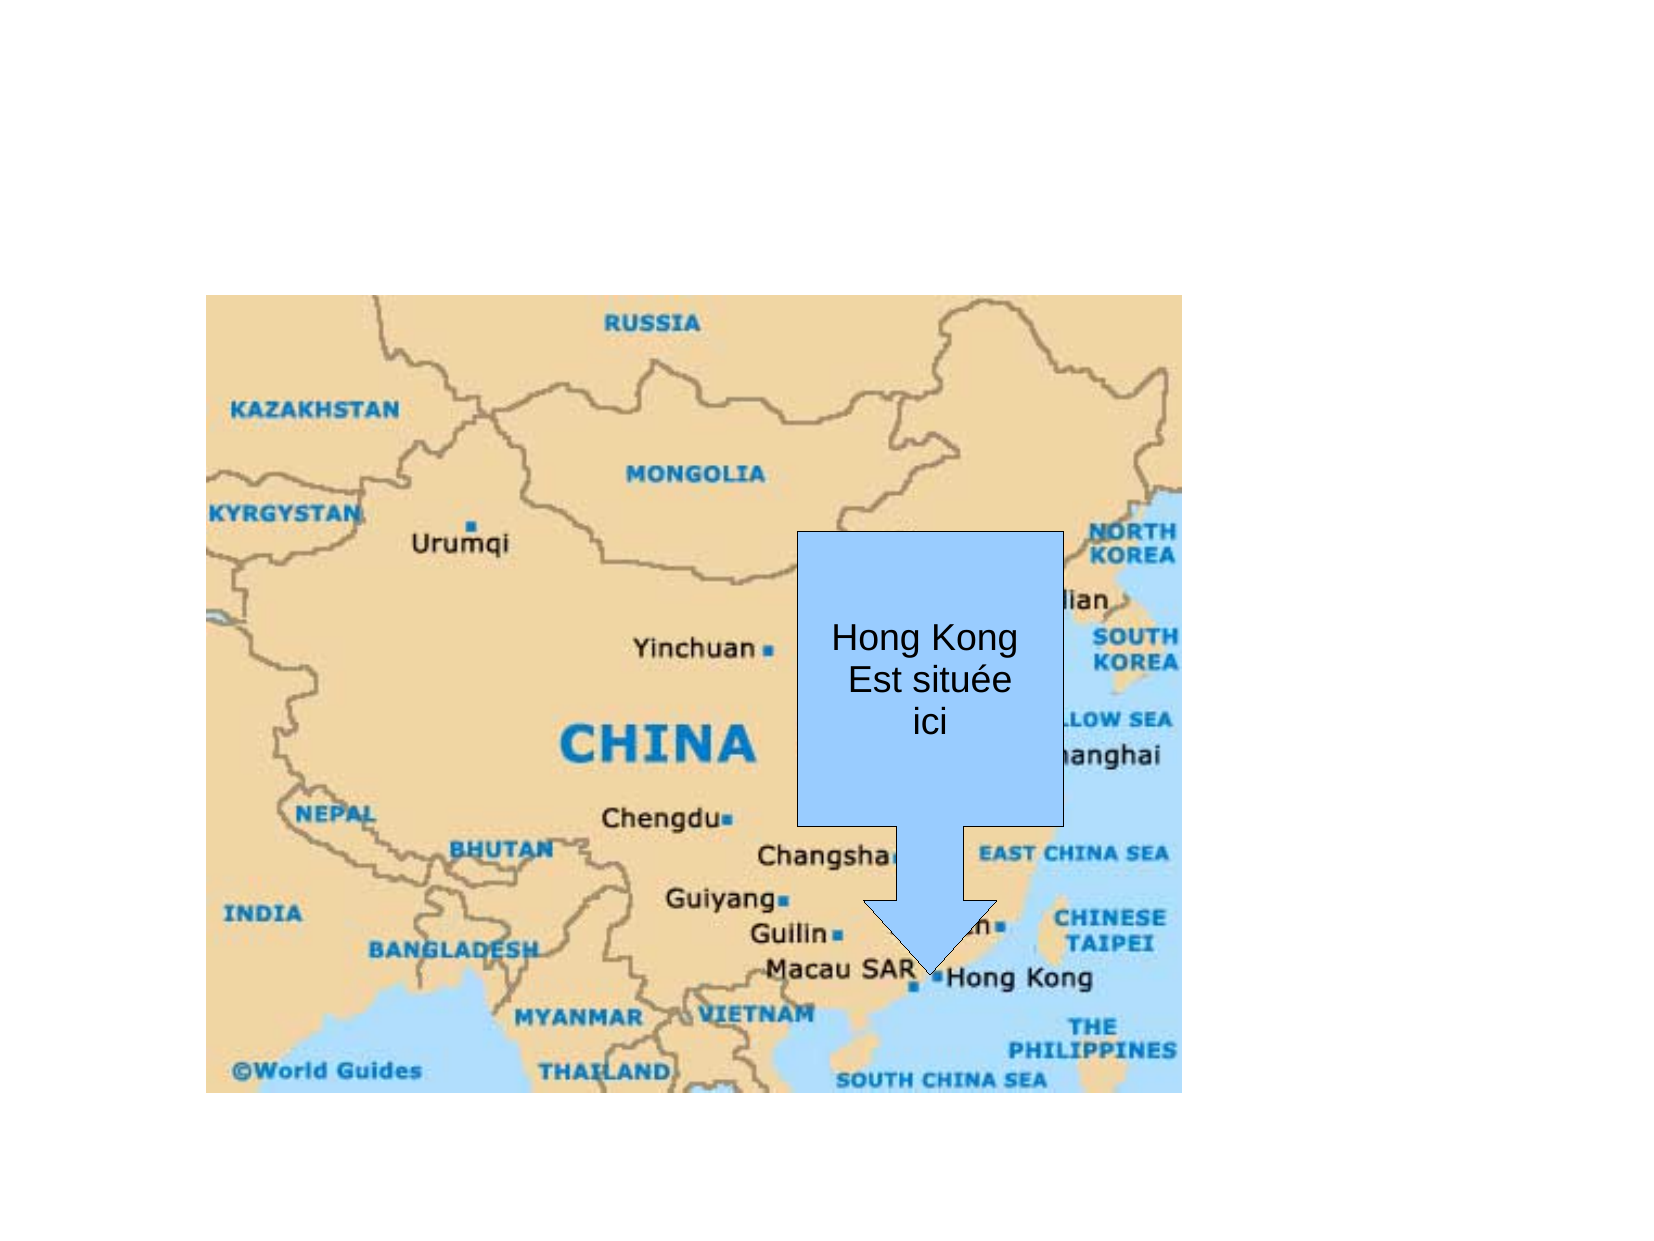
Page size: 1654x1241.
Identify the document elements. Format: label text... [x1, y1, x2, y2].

picture [206, 295, 1182, 1093]
text_box Hong Kong Est située ici [797, 531, 1064, 975]
